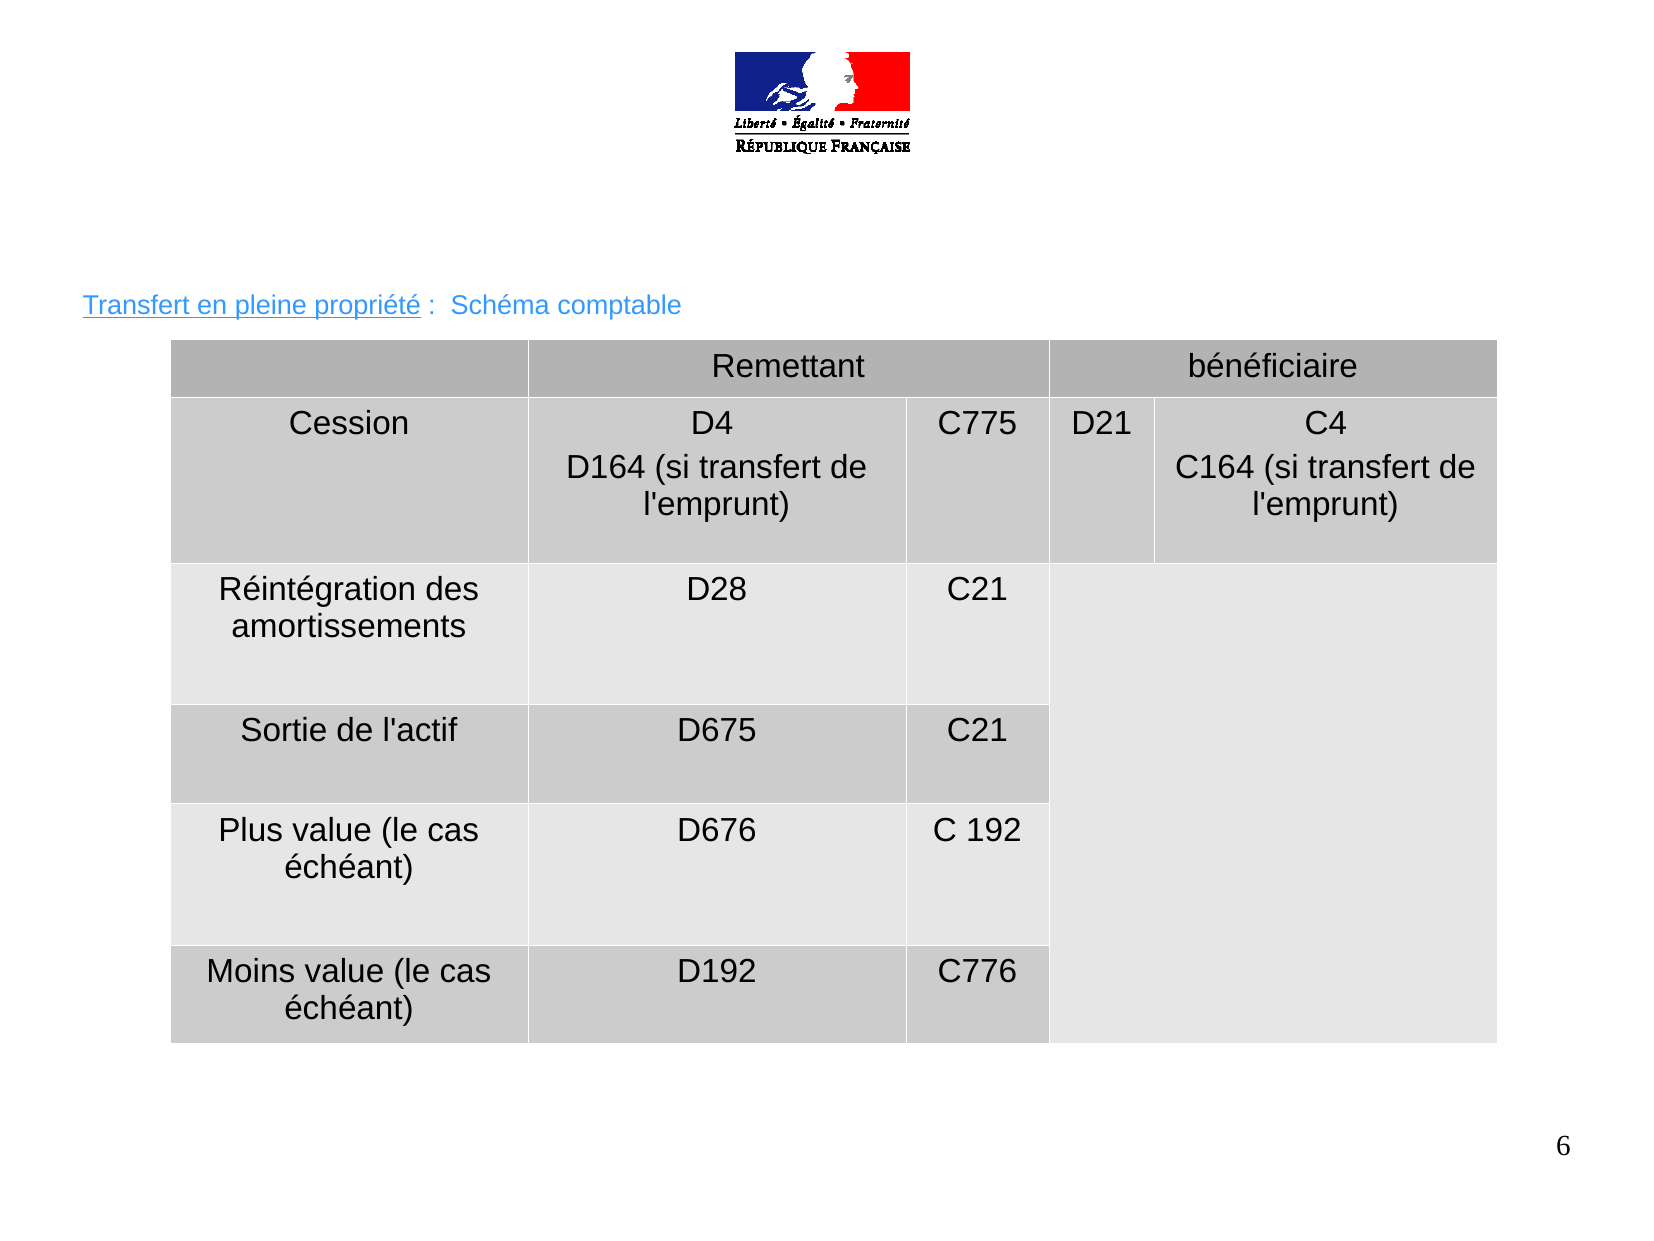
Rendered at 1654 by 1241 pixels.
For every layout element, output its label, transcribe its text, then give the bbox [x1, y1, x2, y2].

table_cell C775 [907, 398, 1049, 563]
title [82, 49, 1571, 257]
table_cell D4 D164 (si transfert de l'emprunt) [529, 398, 906, 563]
table_cell C21 [907, 705, 1049, 803]
table_cell D21 [1050, 398, 1154, 563]
table_cell [1050, 564, 1497, 1043]
table_cell D676 [529, 804, 906, 945]
table_cell D192 [529, 946, 906, 1043]
table_cell D28 [529, 564, 906, 704]
table_cell Réintégration des amortissements [171, 564, 528, 704]
table_header Remettant [529, 340, 1049, 397]
table_header [171, 340, 528, 397]
table_cell Moins value (le cas échéant) [171, 946, 528, 1043]
table_cell D675 [529, 705, 906, 803]
table_cell C776 [907, 946, 1049, 1043]
table_cell C21 [907, 564, 1049, 704]
table_cell Cession [171, 398, 528, 563]
table_cell Sortie de l'actif [171, 705, 528, 803]
list Transfert en pleine propriété : Schéma comptable [82, 290, 1571, 1010]
chart [733, 49, 910, 154]
table_cell C 192 [907, 804, 1049, 945]
table_cell Plus value (le cas échéant) [171, 804, 528, 945]
table_cell C4 C164 (si transfert de l'emprunt) [1155, 398, 1497, 563]
table_header bénéficiaire [1050, 340, 1497, 397]
